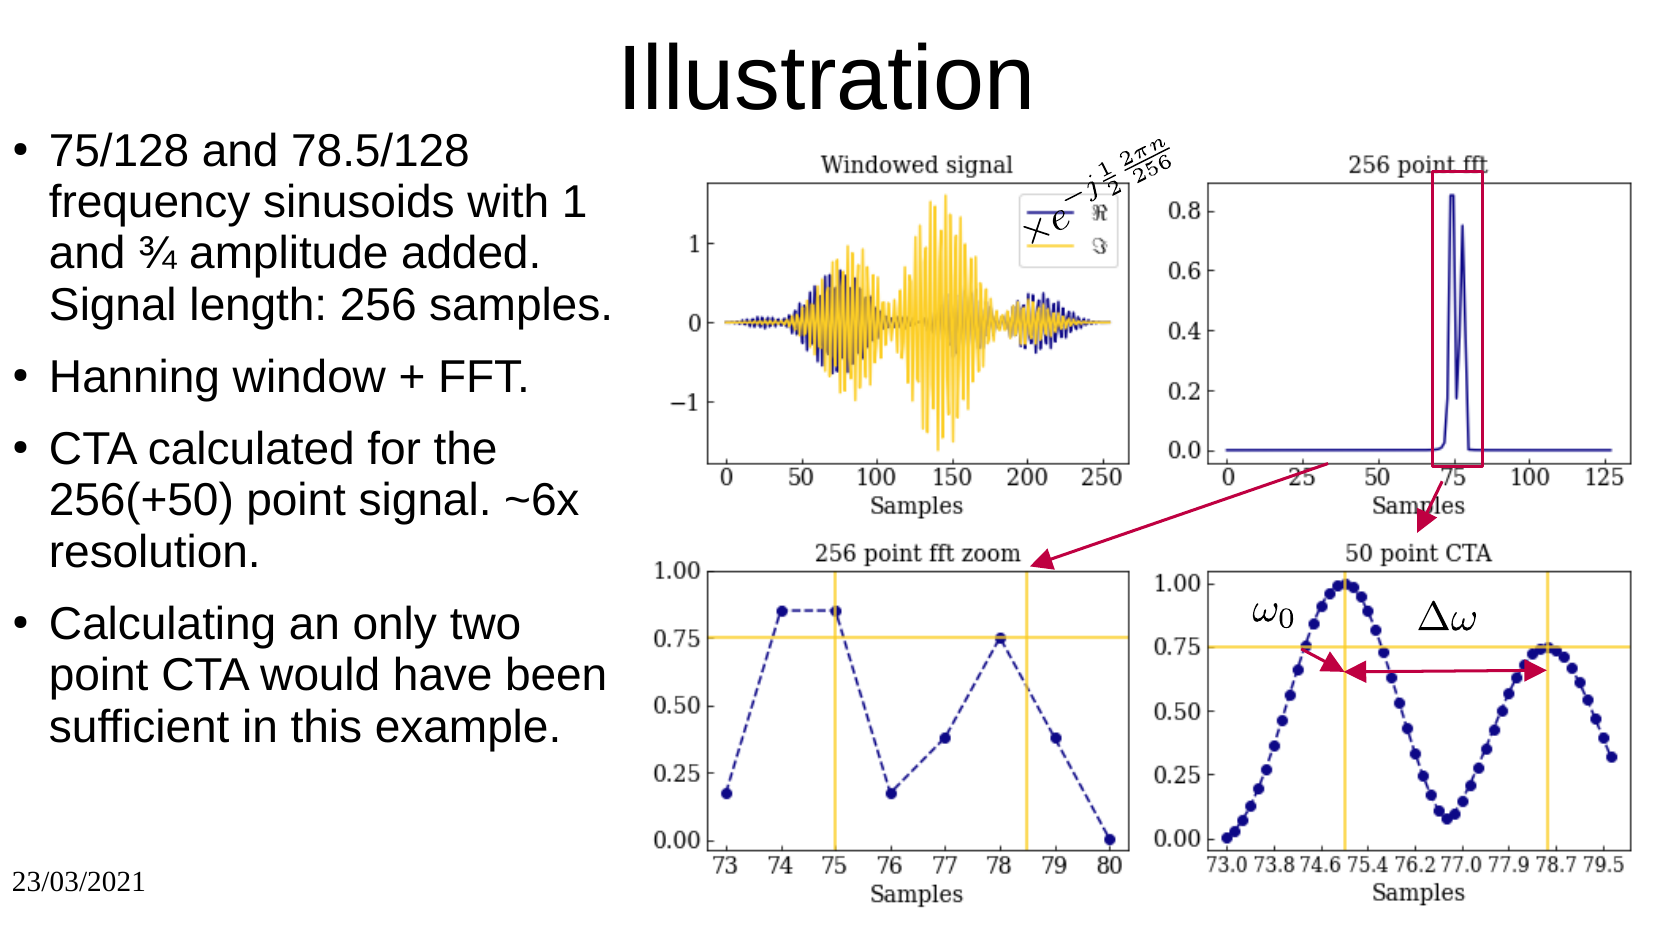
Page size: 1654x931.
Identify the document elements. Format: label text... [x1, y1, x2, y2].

title Illustration [82, 0, 1571, 156]
picture [628, 129, 1654, 931]
list 75/128 and 78.5/128 frequency sinusoids with 1 and ¾ amplitude added. Signal length: 256 samples. Hanning window + FFT. CTA calculated for the 256(+50) point signal. ~6x resolution. Calculating an only two point CTA would have been sufficient in this example. [0, 124, 629, 832]
